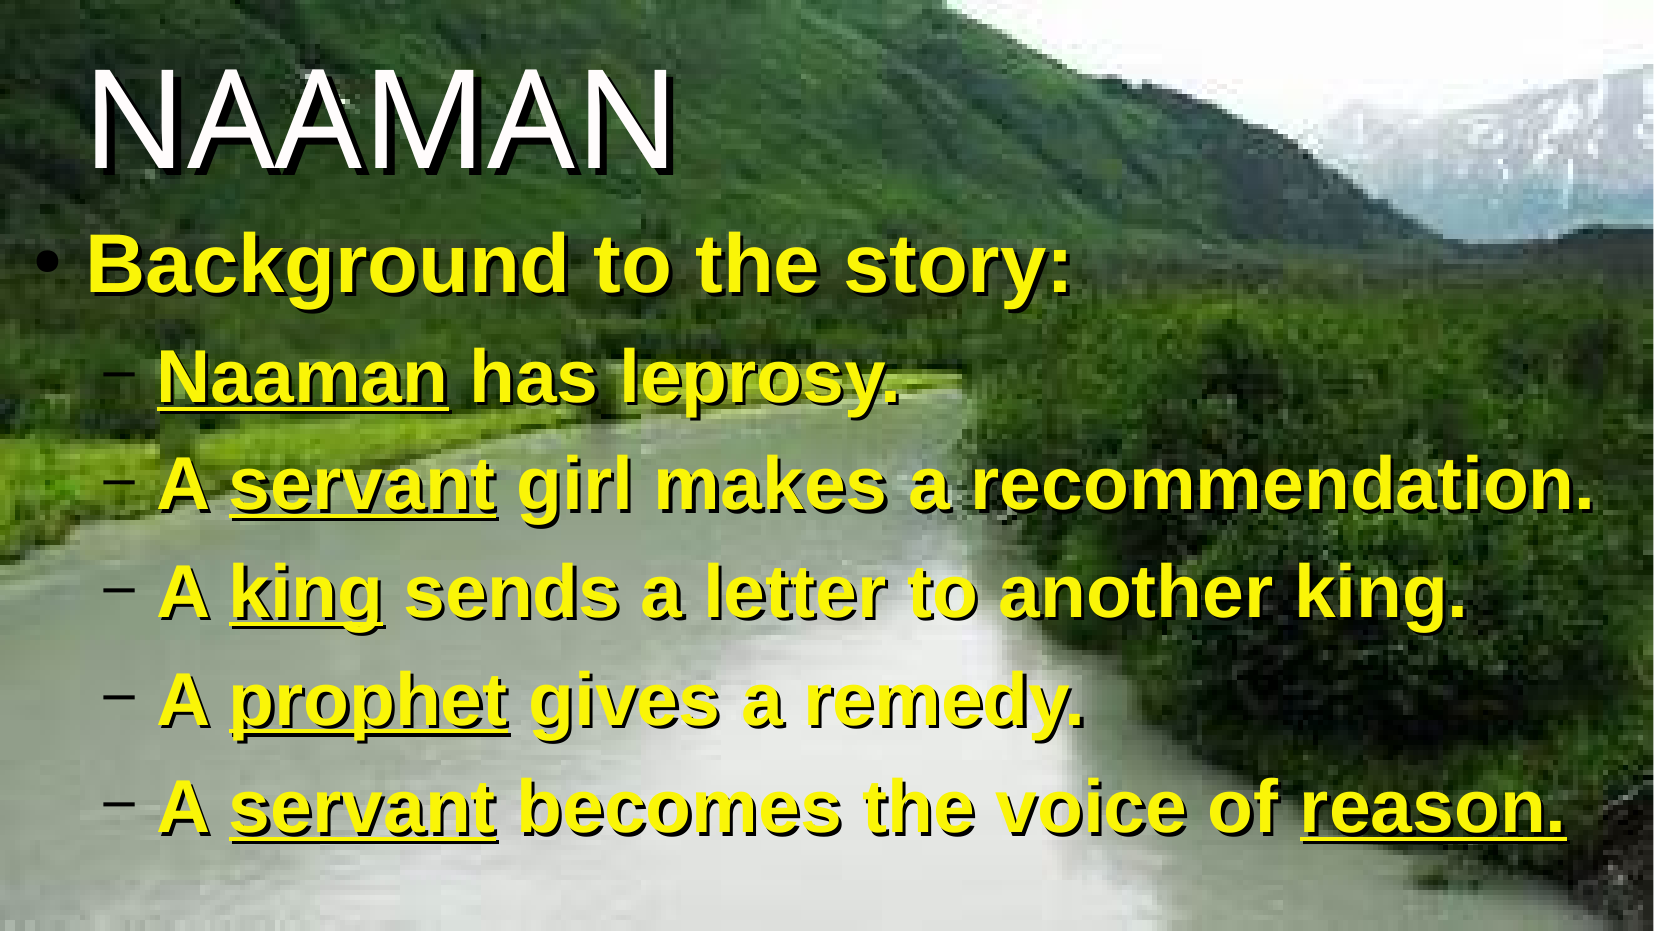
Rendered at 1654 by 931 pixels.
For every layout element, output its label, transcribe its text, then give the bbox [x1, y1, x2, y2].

title NAAMAN [82, 17, 1171, 212]
picture [0, 0, 1654, 931]
list Background to the story: Naaman has leprosy. A servant girl makes a recommendation. A king sends a letter to another king. A prophet gives a remedy. A servant becomes the voice of reason. [15, 217, 1636, 916]
